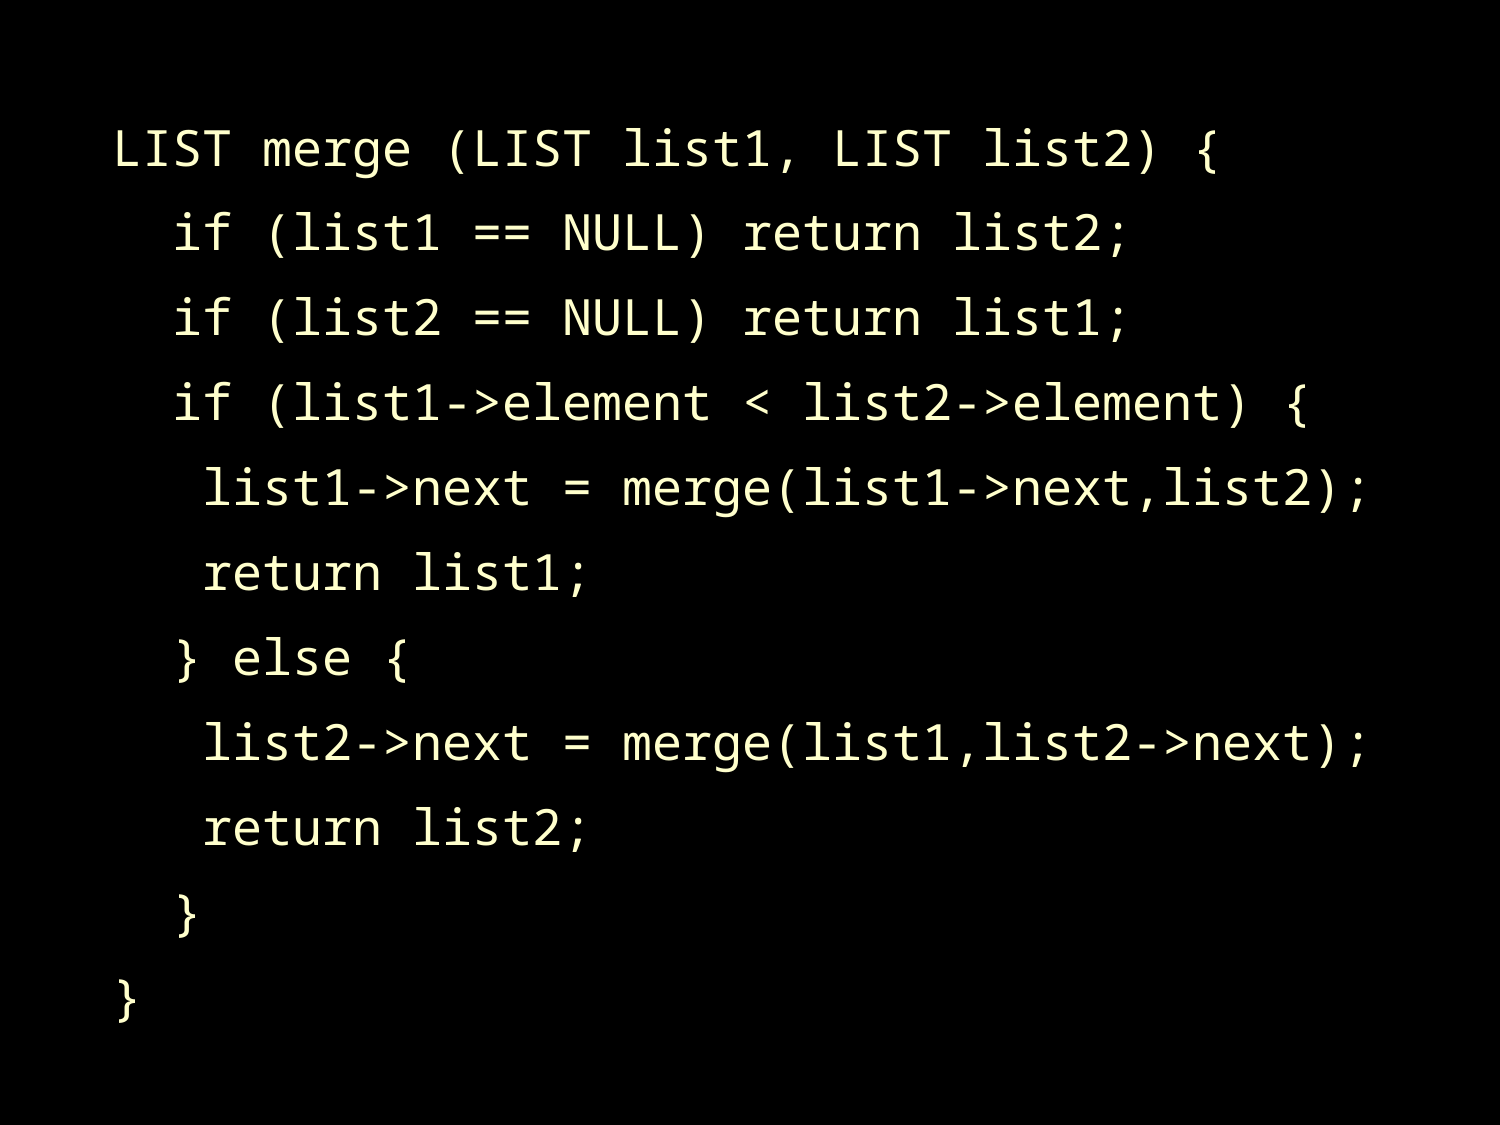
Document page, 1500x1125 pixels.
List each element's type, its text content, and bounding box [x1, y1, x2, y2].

list LIST merge (LIST list1, LIST list2) { if (list1 == NULL) return list2; if (list2 == NULL) return list1; if (list1->element < list2->element) { list1->next = merge(list1->next,list2); return list1; } else { list2->next = merge(list1,list2->next); return list2; } } [112, 112, 1426, 1011]
